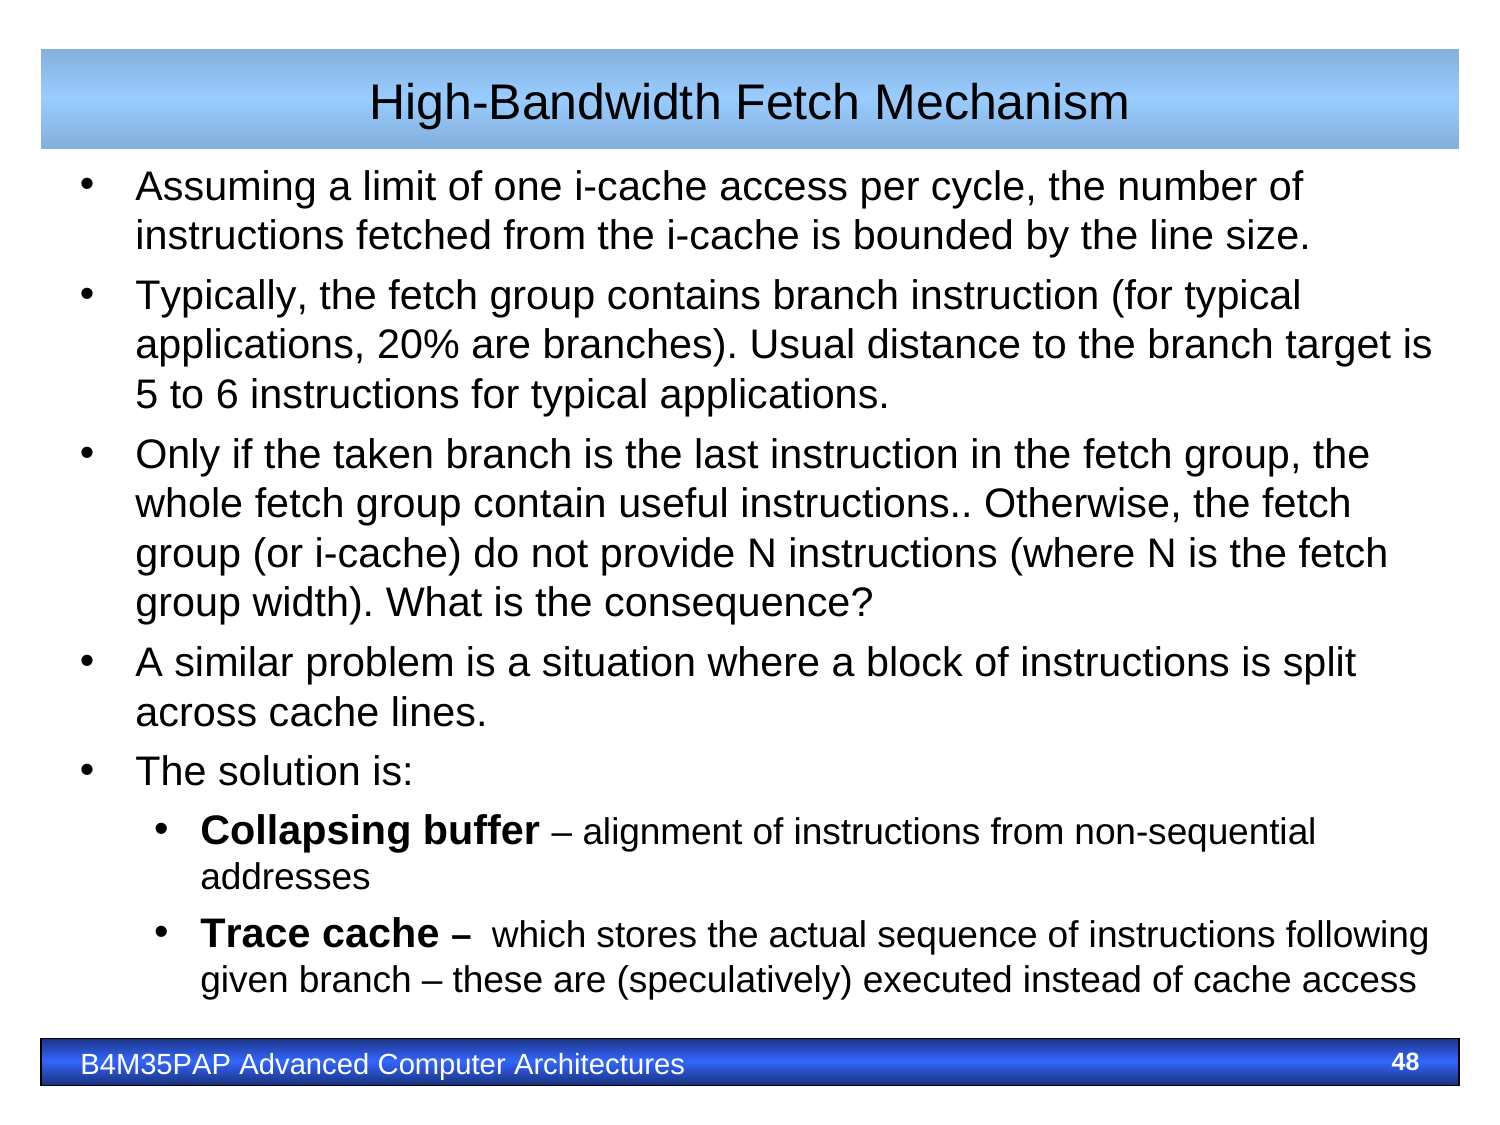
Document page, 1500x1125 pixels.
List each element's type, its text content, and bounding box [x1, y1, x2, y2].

title High-Bandwidth Fetch Mechanism [41, 49, 1459, 149]
list Assuming a limit of one i-cache access per cycle, the number of instructions fetched from the i-cache is bounded by the line size. Typically, the fetch group contains branch instruction (for typical applications, 20% are branches). Usual distance to the branch target is 5 to 6 instructions for typical applications. Only if the taken branch is the last instruction in the fetch group, the whole fetch group contain useful instructions.. Otherwise, the fetch group (or i-cache) do not provide N instructions (where N is the fetch group width). What is the consequence? A similar problem is a situation where a block of instructions is split across cache lines. The solution is: Collapsing buffer – alignment of instructions from non-sequential addresses Trace cache – which stores the actual sequence of instructions following given branch – these are (speculatively) executed instead of cache access [64, 151, 1458, 1032]
